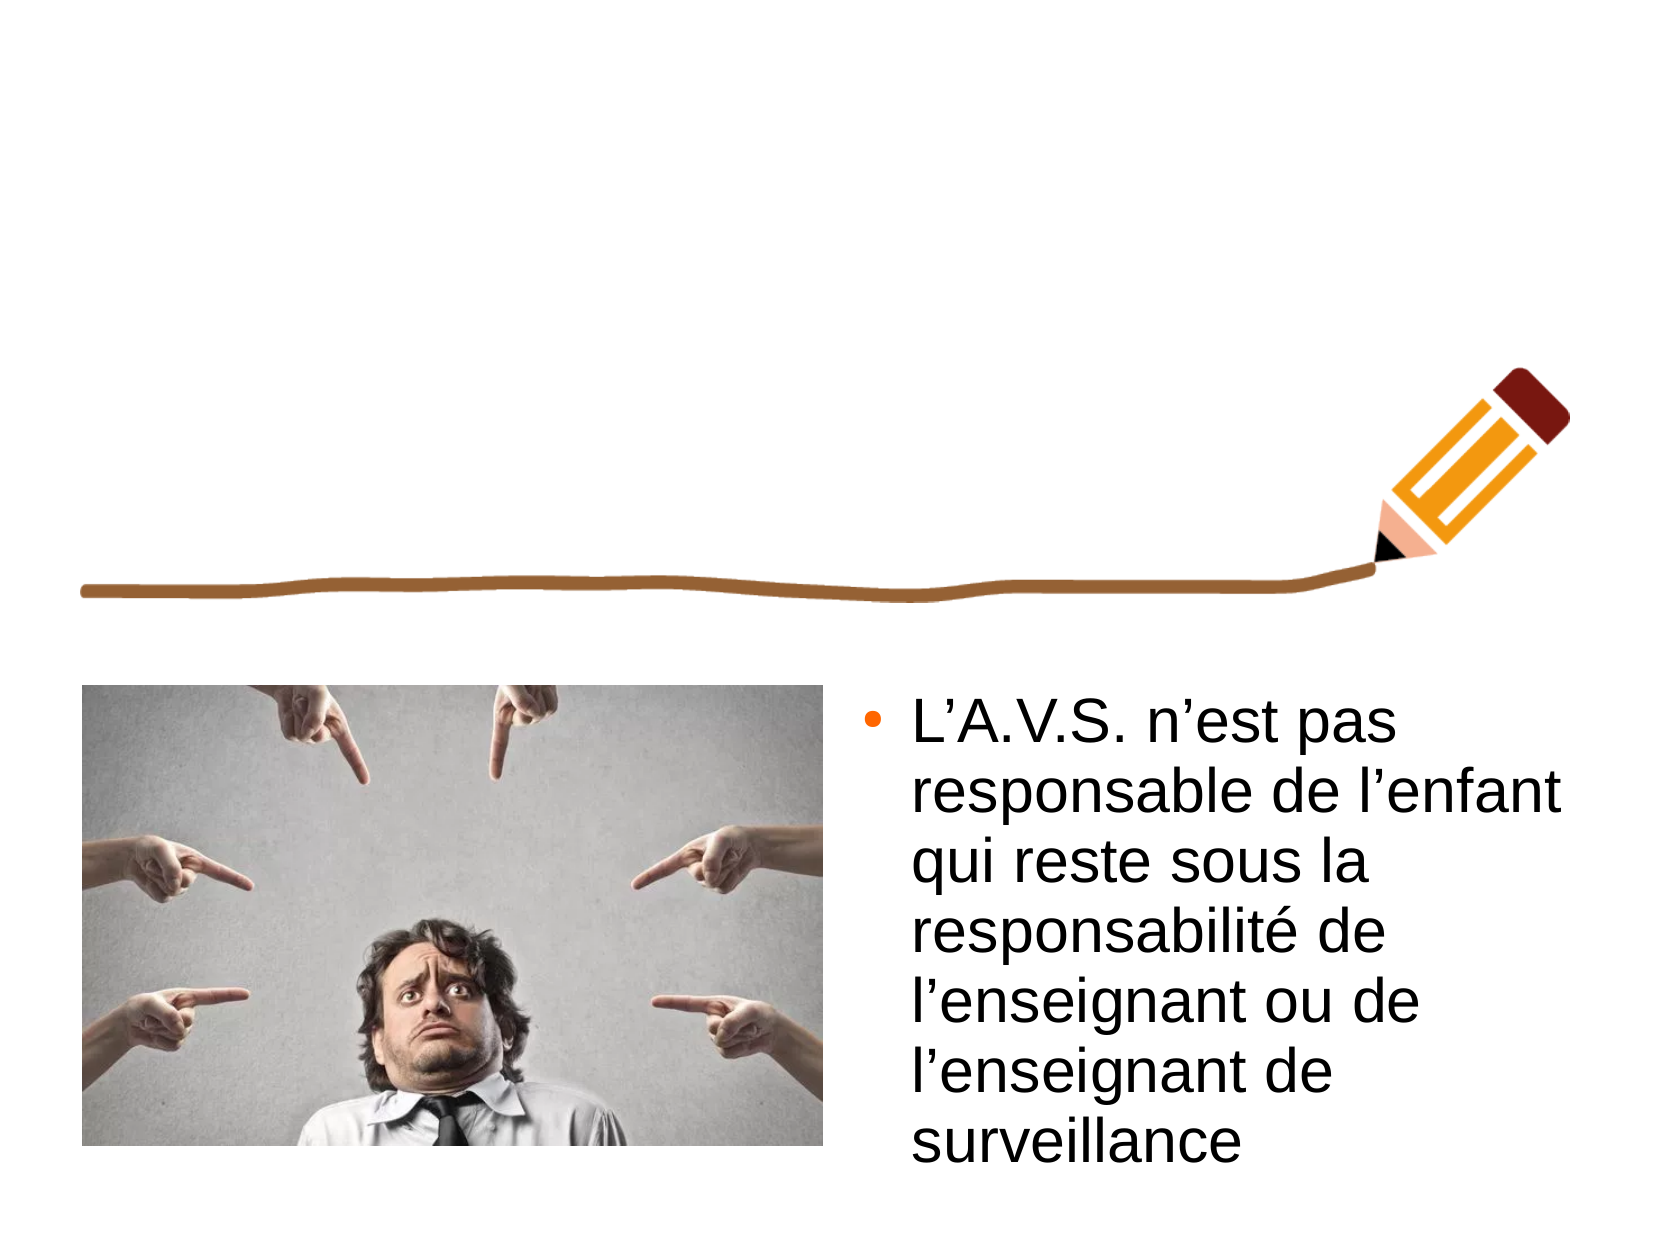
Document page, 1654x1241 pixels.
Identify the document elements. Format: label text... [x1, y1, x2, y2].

list L’A.V.S. n’est pas responsable de l’enfant qui reste sous la responsabilité de l’enseignant ou de l’enseignant de surveillance [845, 685, 1572, 1177]
picture [80, 367, 1570, 603]
picture [82, 685, 823, 1146]
